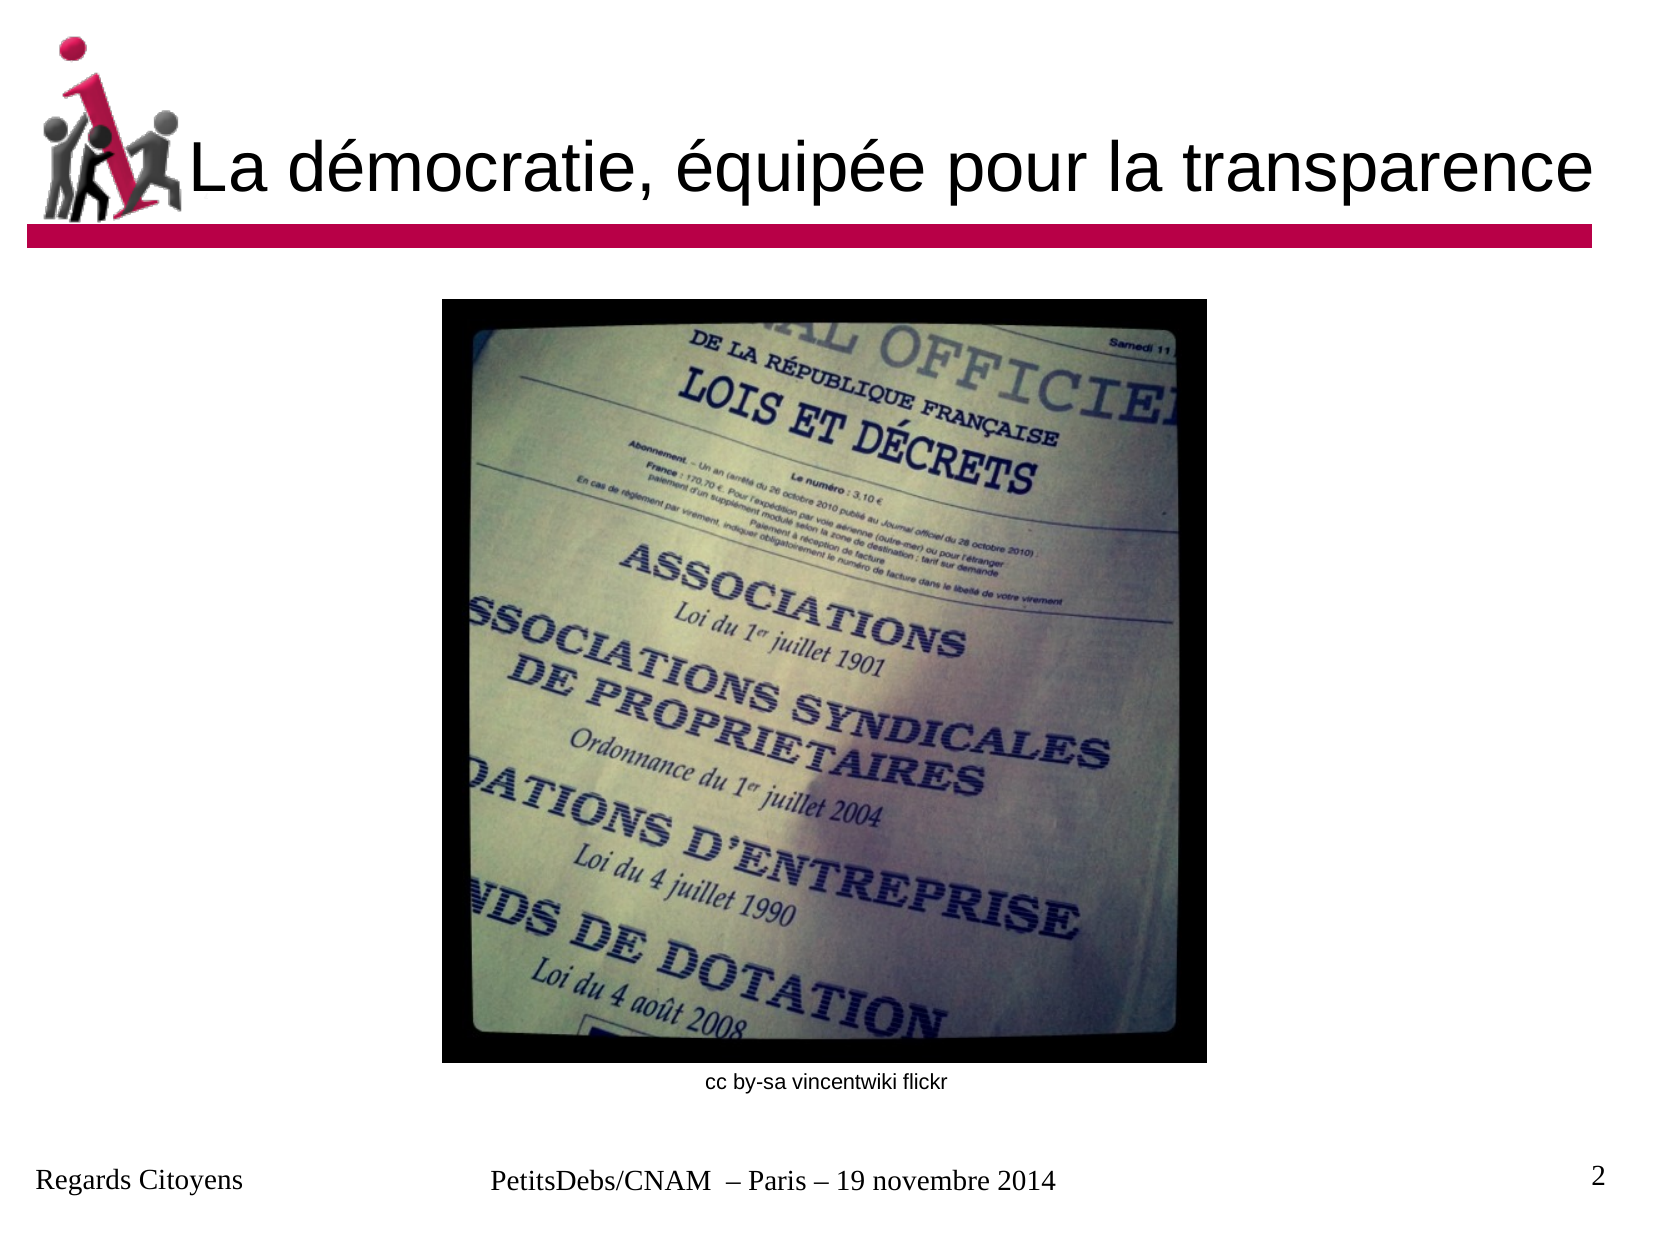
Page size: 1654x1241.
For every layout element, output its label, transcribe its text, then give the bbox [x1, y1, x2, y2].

picture [27, 31, 208, 224]
title La démocratie, équipée pour la transparence [188, 70, 1601, 264]
picture [442, 299, 1207, 1062]
text_box cc by-sa vincentwiki flickr [442, 1062, 1211, 1103]
